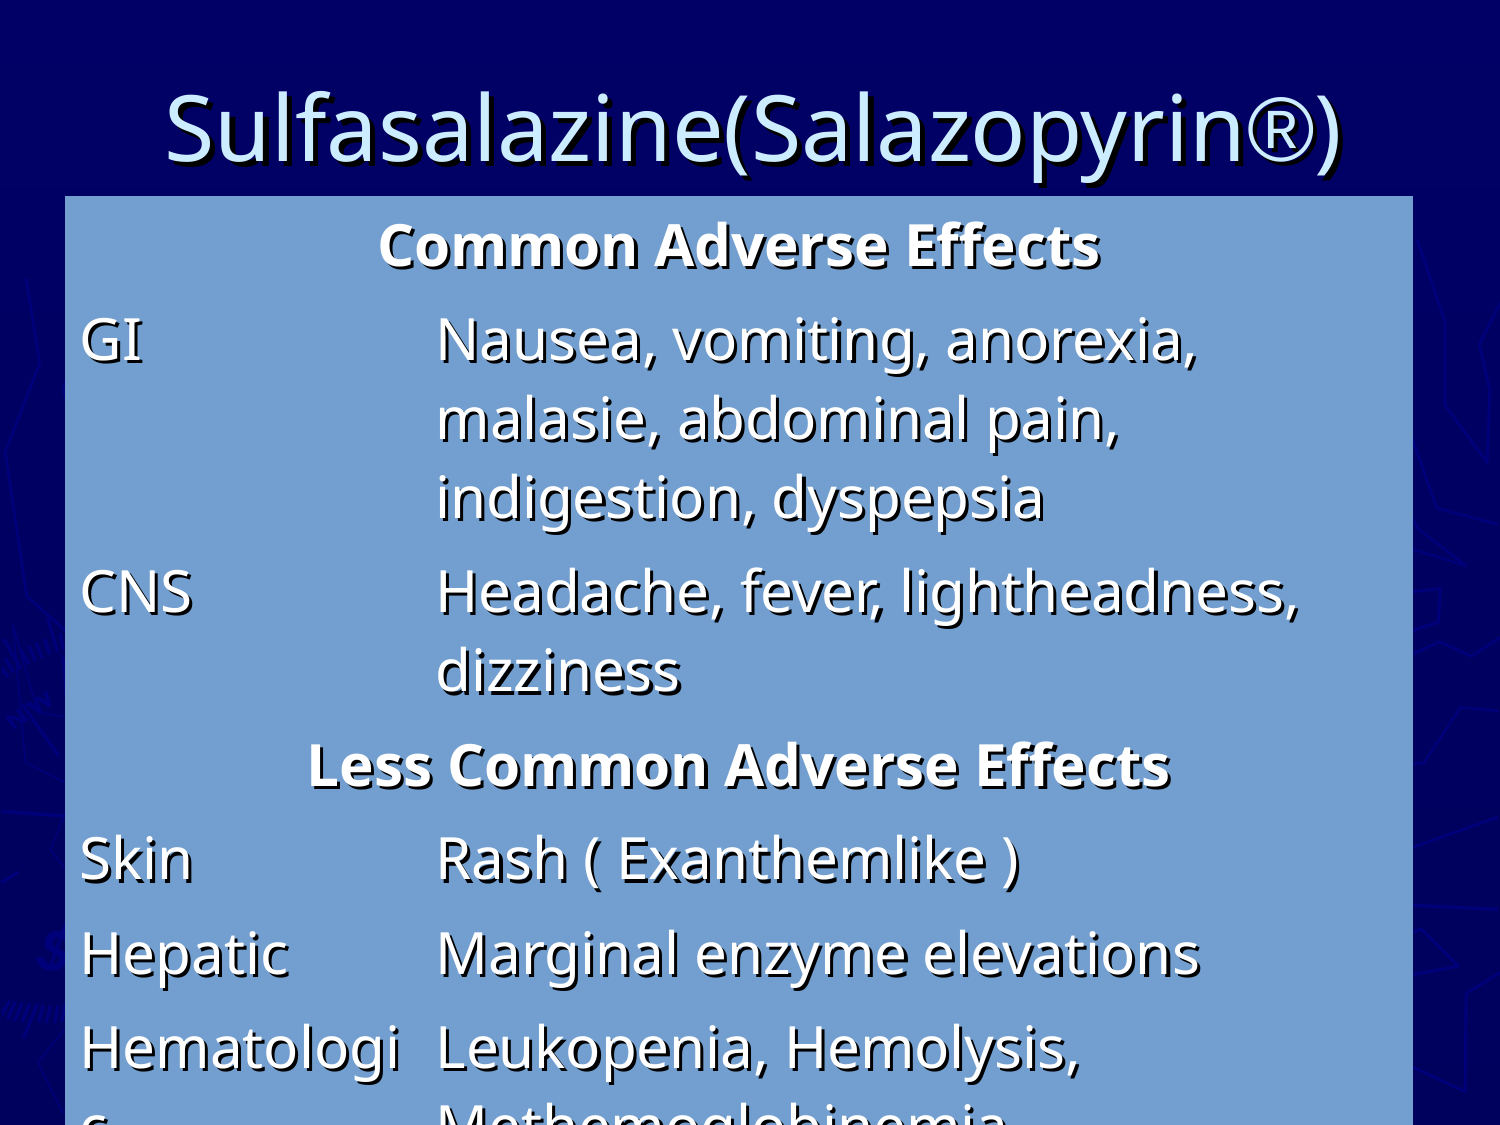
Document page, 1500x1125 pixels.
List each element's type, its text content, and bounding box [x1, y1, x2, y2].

table_cell GI [65, 290, 421, 543]
table_cell CNS [65, 543, 421, 716]
table_cell Headache, fever, lightheadness, dizziness [421, 543, 1413, 716]
table_cell Hematologic [65, 999, 421, 1125]
table_cell Rash ( Exanthemlike ) [421, 810, 1413, 904]
table_cell Marginal enzyme elevations [421, 904, 1413, 999]
table_cell Less Common Adverse Effects [65, 716, 1413, 810]
table_cell Nausea, vomiting, anorexia, malasie, abdominal pain, indigestion, dyspepsia [421, 290, 1413, 543]
table_header Common Adverse Effects [65, 196, 1413, 290]
table_cell Skin [65, 810, 421, 904]
table_cell Hepatic [65, 904, 421, 999]
table_cell Leukopenia, Hemolysis, Methemoglobinemia [421, 999, 1413, 1125]
title Sulfasalazine(Salazopyrin®) [53, 31, 1455, 219]
